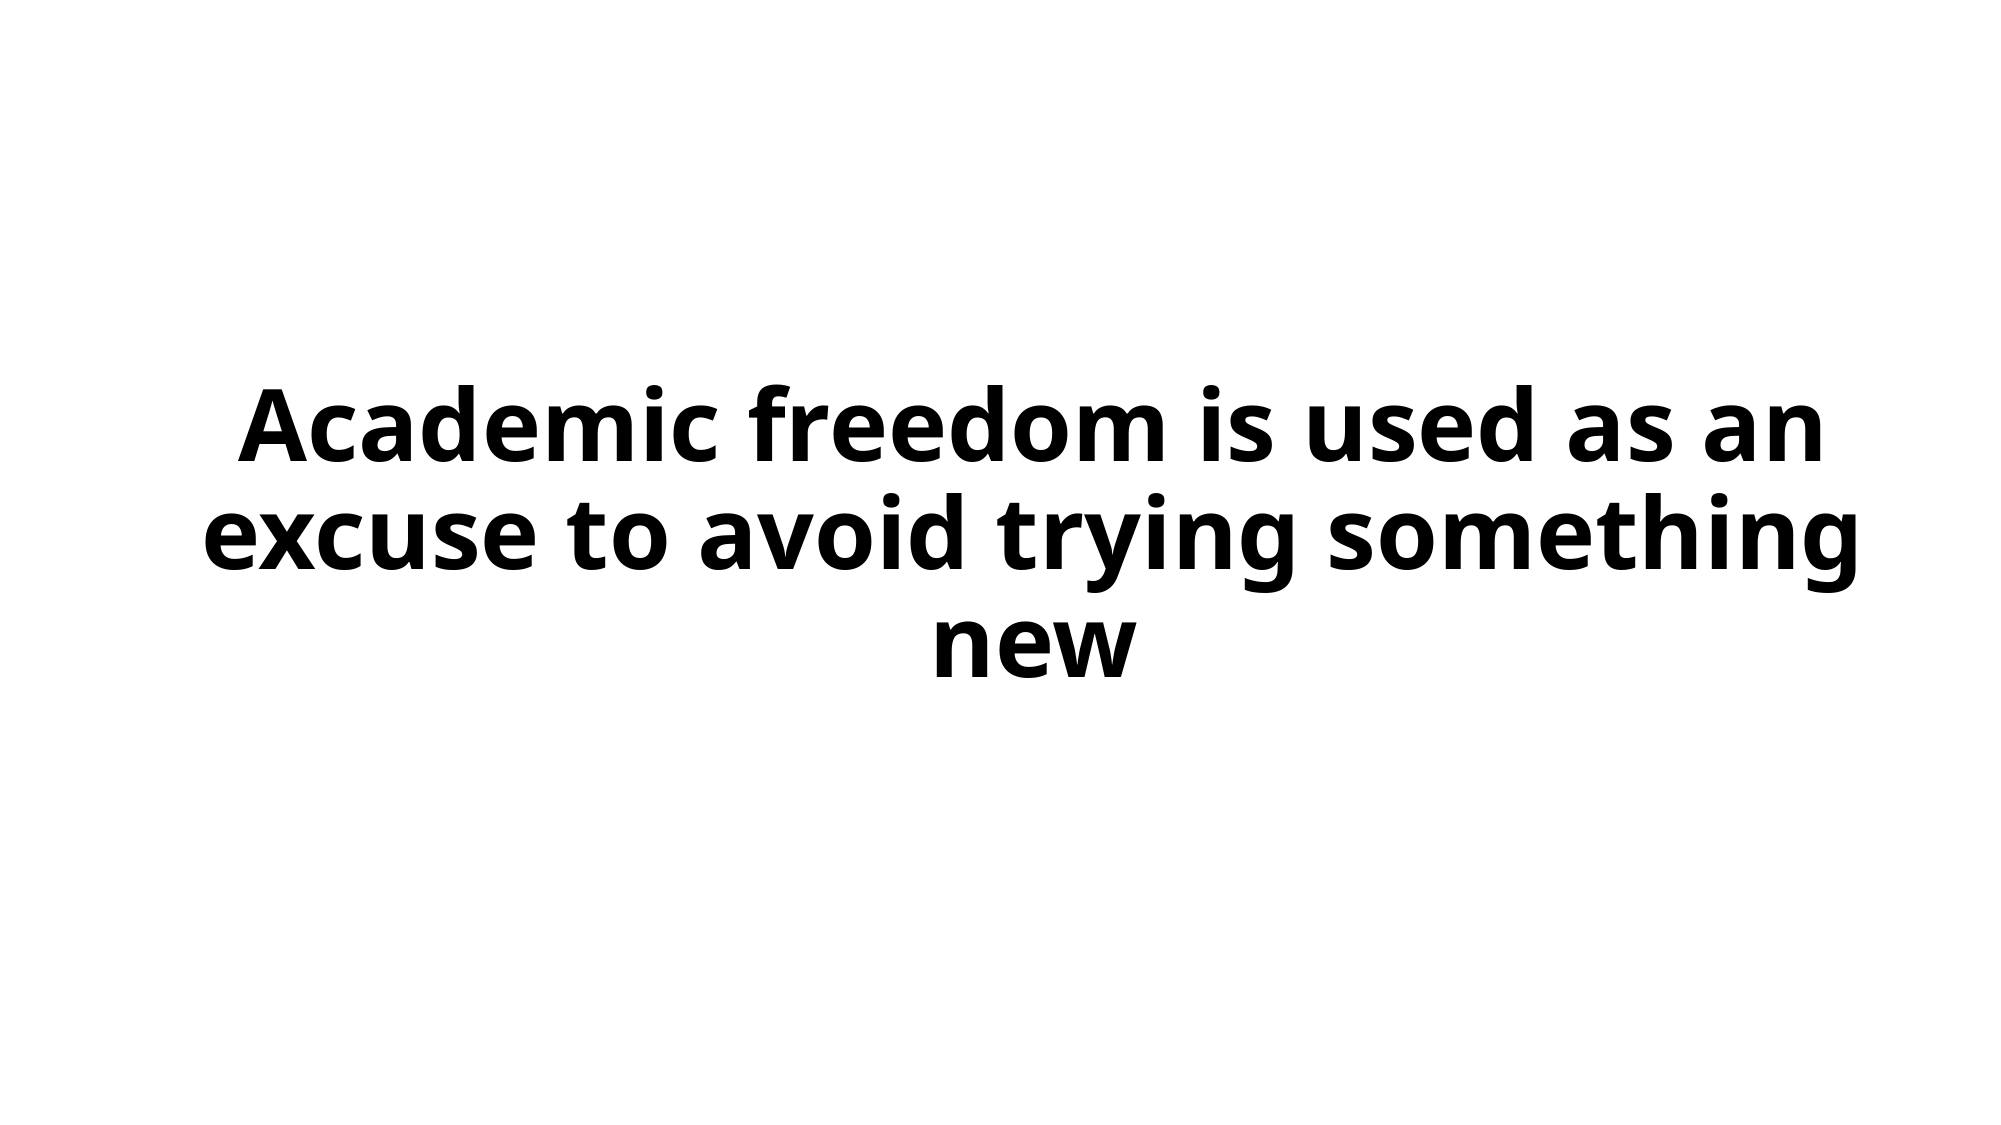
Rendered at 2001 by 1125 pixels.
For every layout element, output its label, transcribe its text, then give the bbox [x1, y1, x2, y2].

title Academic freedom is used as an excuse to avoid trying something new [102, 367, 1966, 586]
